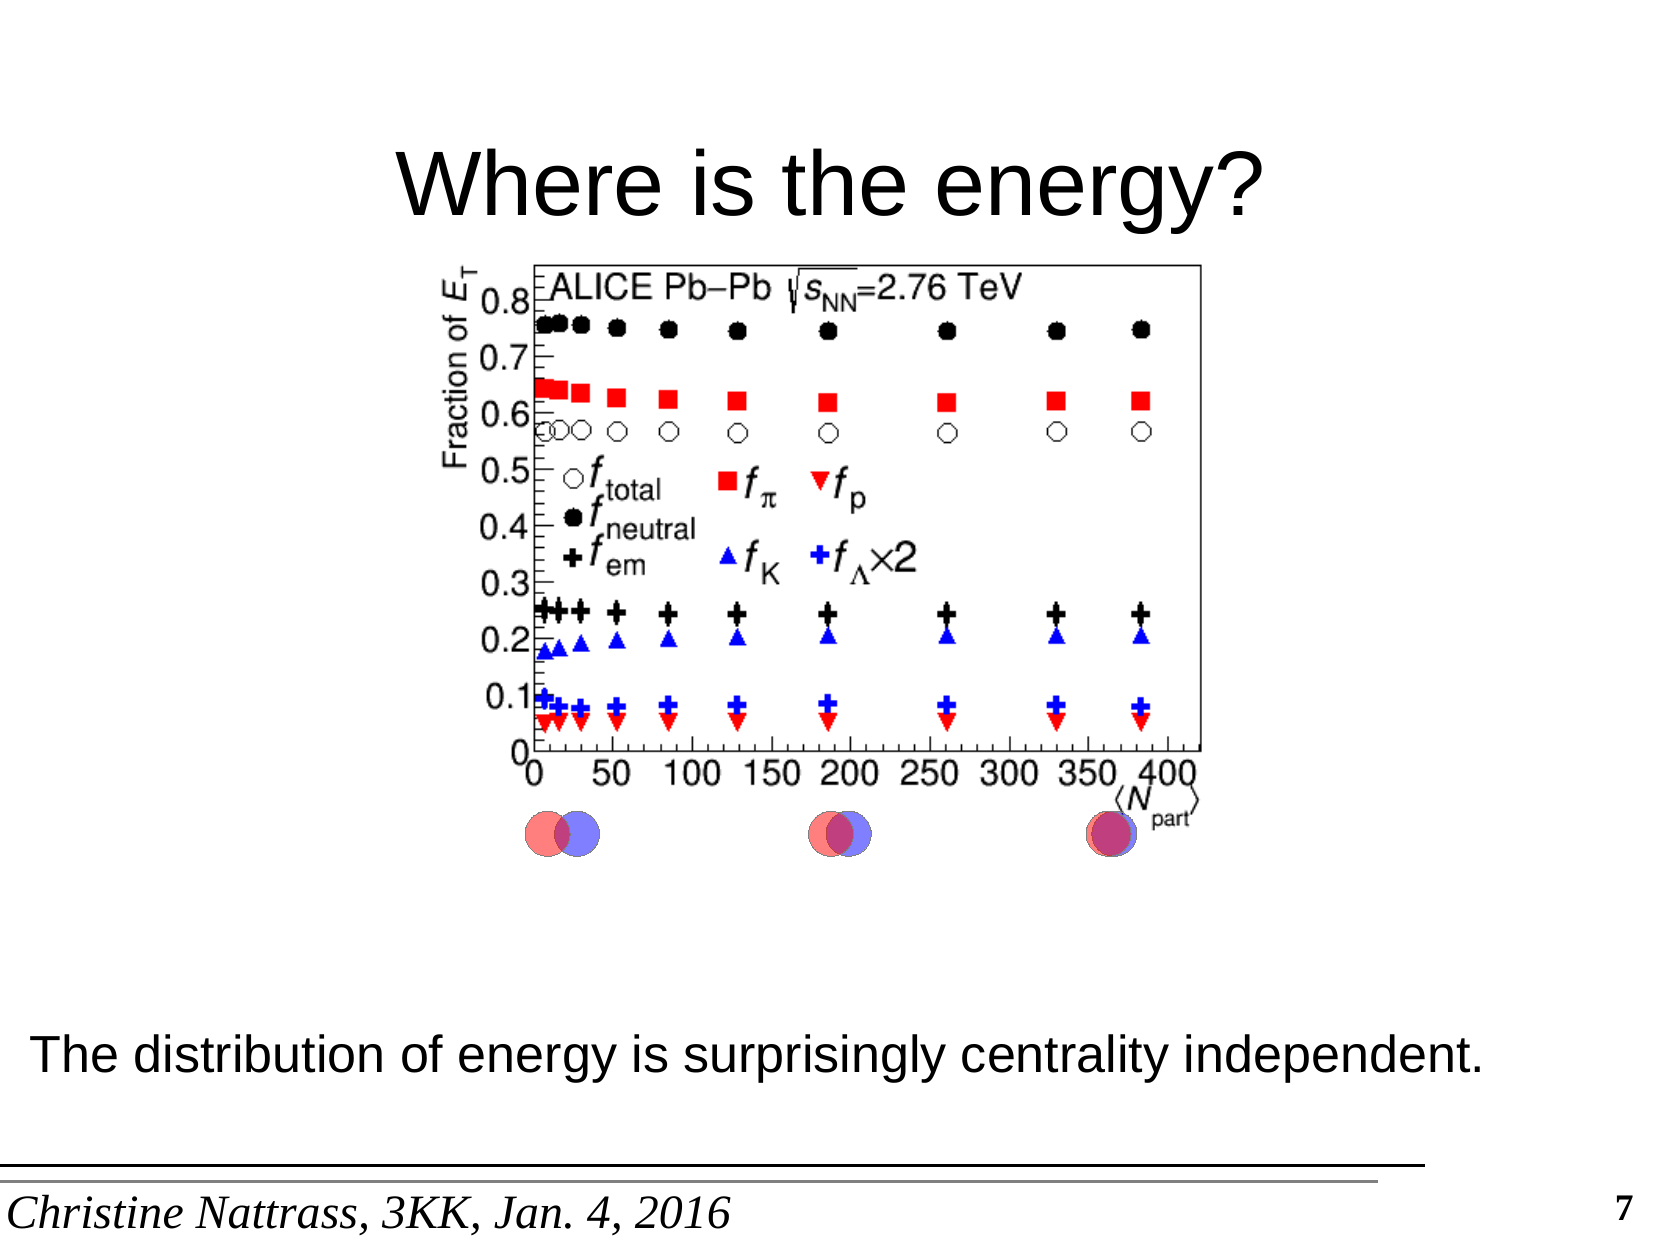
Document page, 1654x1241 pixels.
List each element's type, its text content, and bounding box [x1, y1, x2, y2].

text_box [1086, 811, 1137, 857]
title Where is the energy? [86, 124, 1576, 245]
picture [440, 254, 1216, 840]
text_box [808, 811, 872, 857]
text_box The distribution of energy is surprisingly centrality independent. [15, 960, 1621, 1092]
text_box [525, 811, 600, 857]
